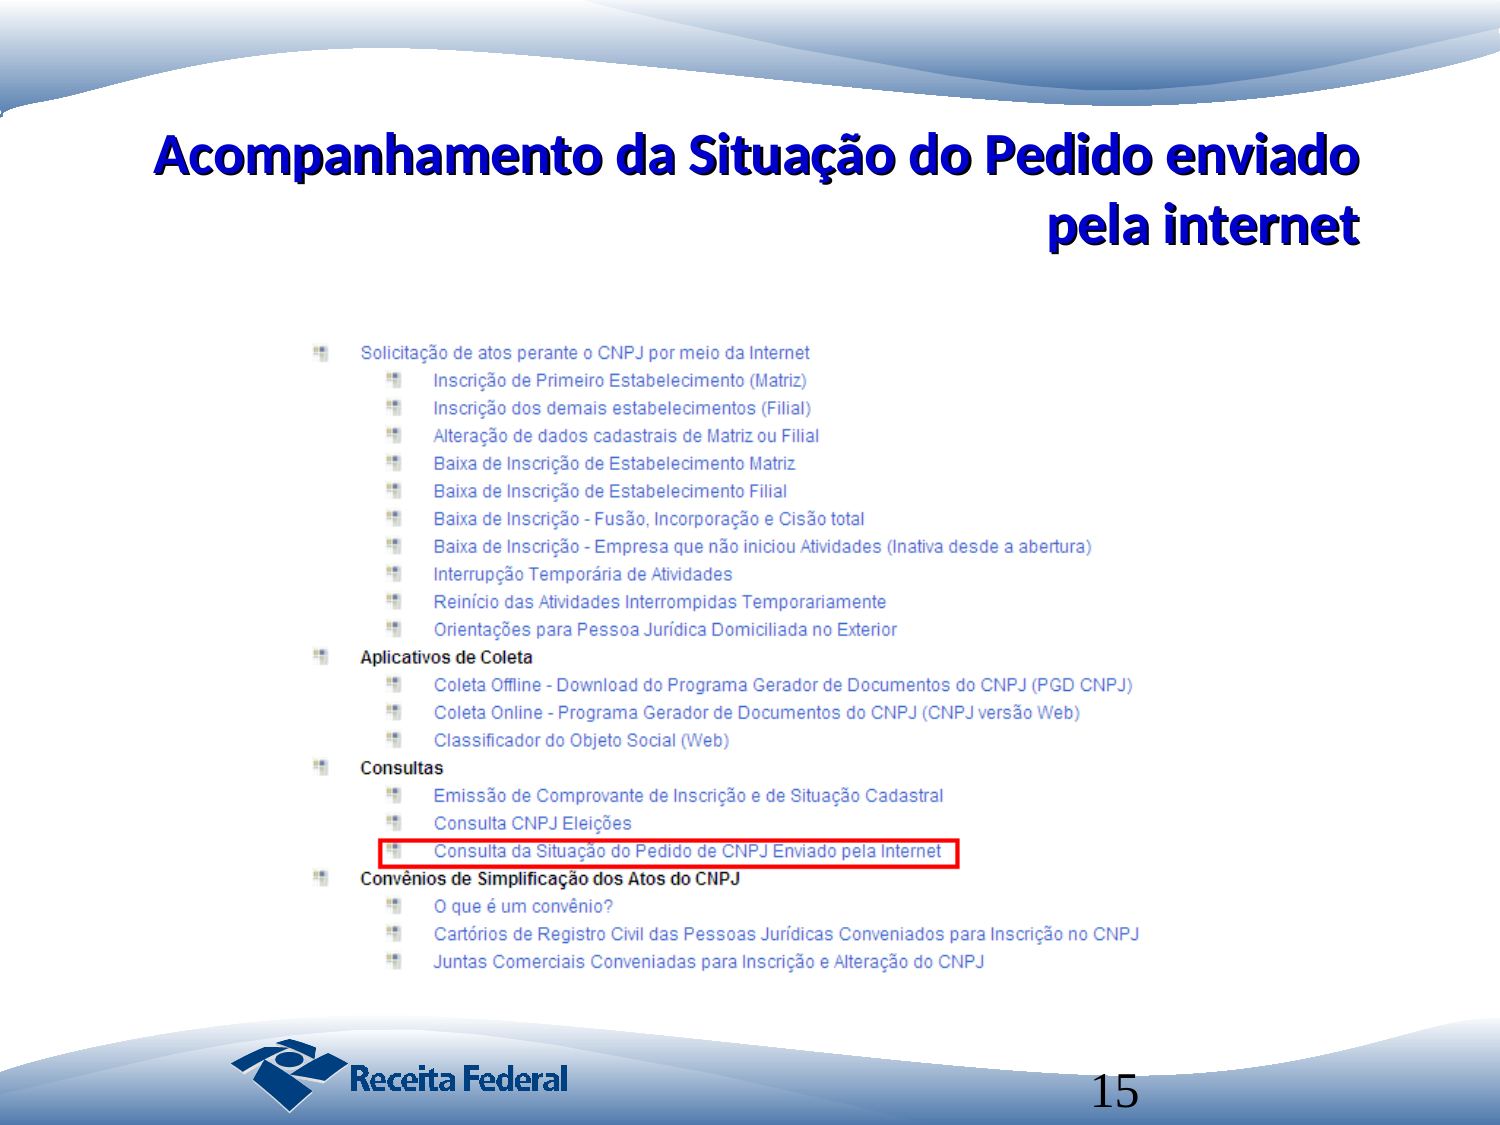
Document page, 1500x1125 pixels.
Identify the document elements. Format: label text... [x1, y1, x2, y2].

picture [276, 336, 1201, 993]
picture [229, 1037, 575, 1117]
title Acompanhamento da Situação do Pedido enviado pela internet [99, 91, 1375, 279]
